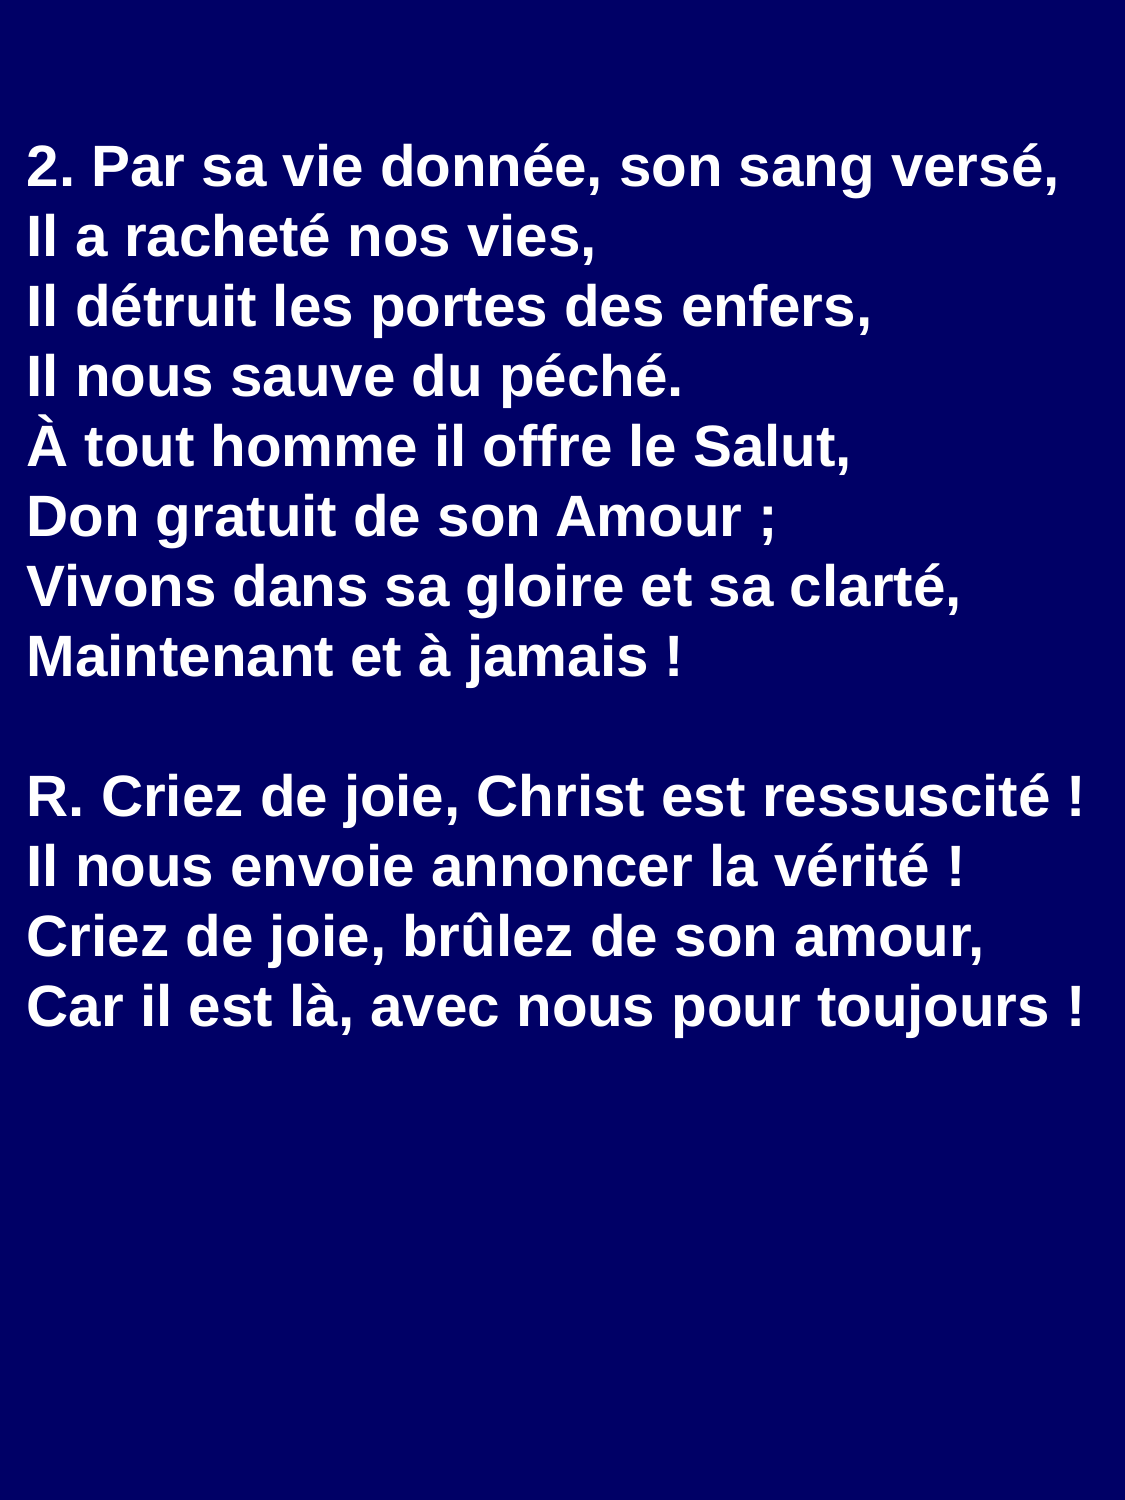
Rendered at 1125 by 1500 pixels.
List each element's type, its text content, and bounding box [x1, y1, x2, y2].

text_box 2. Par sa vie donnée, son sang versé, Il a racheté nos vies, Il détruit les portes des enfers, Il nous sauve du péché. À tout homme il offre le Salut, Don gratuit de son Amour ; Vivons dans sa gloire et sa clarté, Maintenant et à jamais ! R. Criez de joie, Christ est ressuscité ! Il nous envoie annoncer la vérité ! Criez de joie, brûlez de son amour, Car il est là, avec nous pour toujours ! [11, 76, 1125, 1199]
